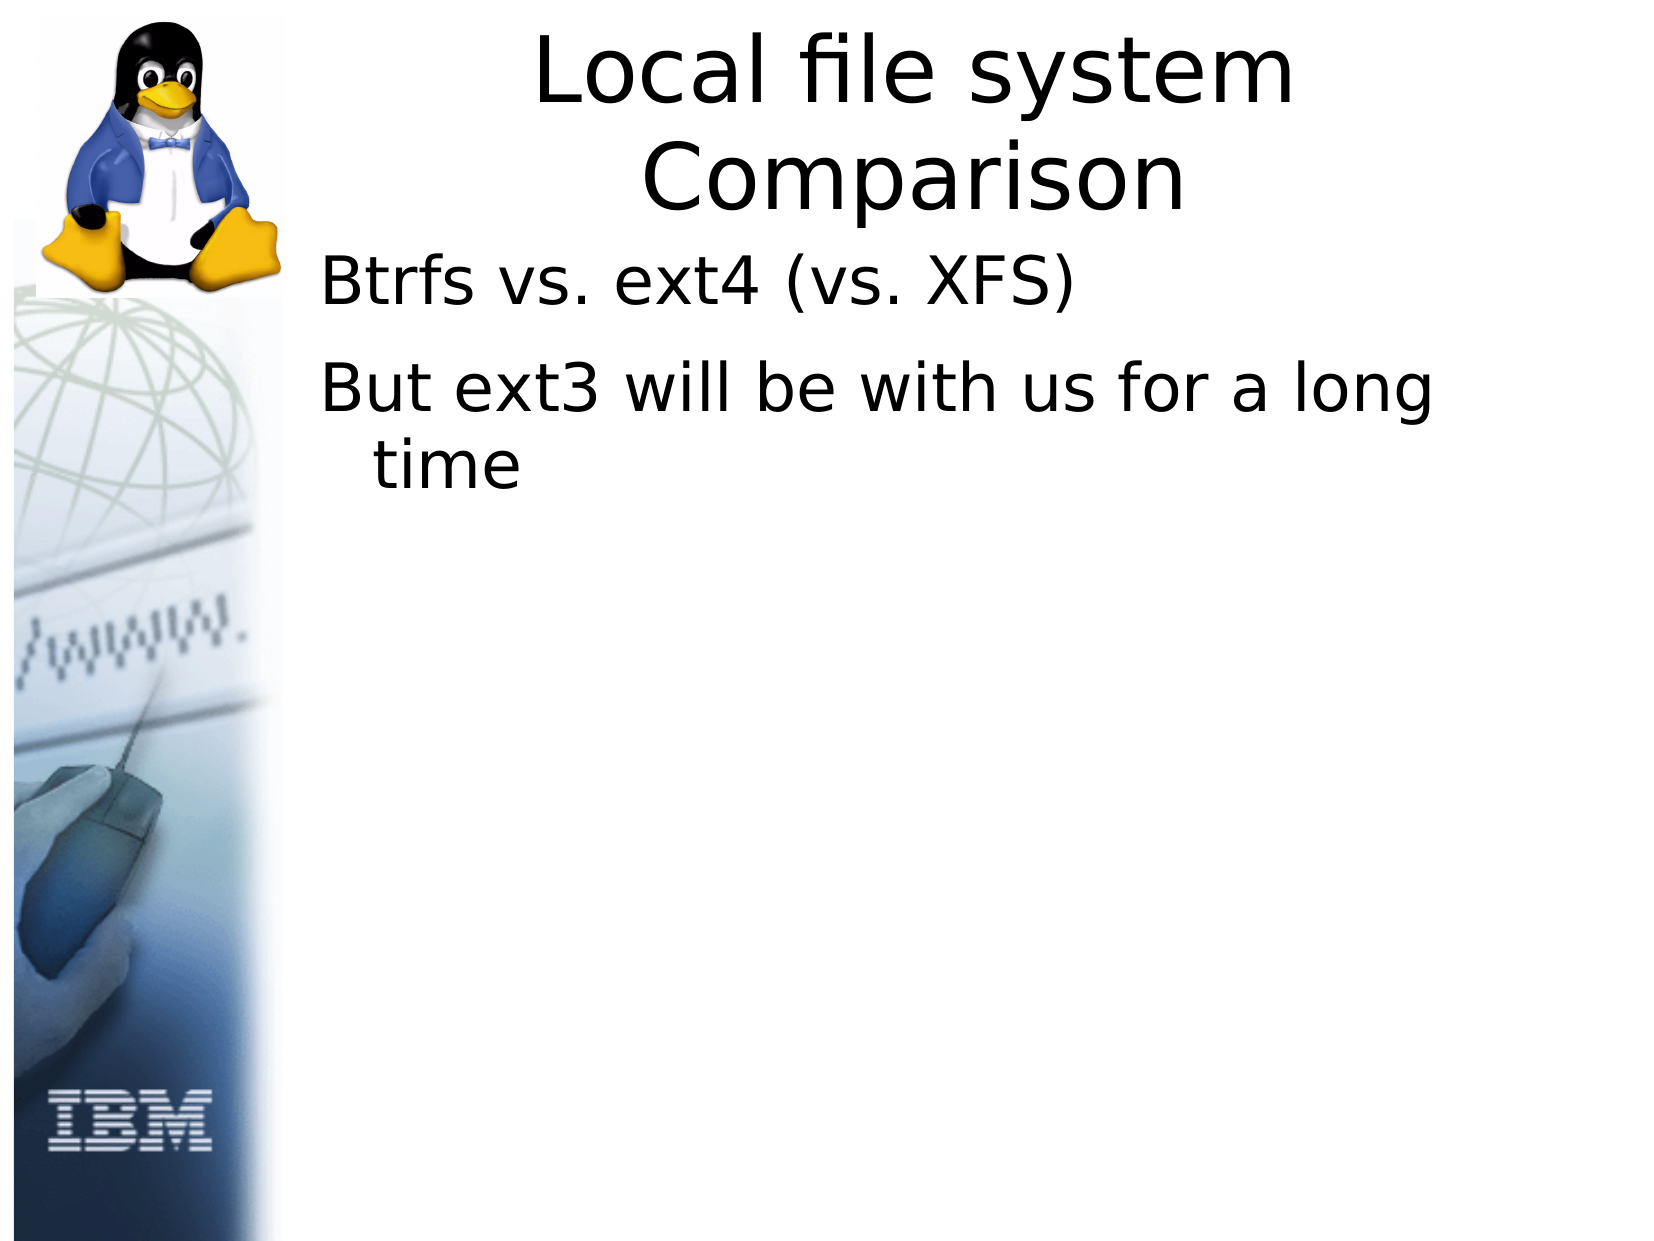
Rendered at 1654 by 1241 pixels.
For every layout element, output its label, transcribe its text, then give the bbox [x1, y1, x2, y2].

title Local file system Comparison [301, 17, 1528, 231]
list Btrfs vs. ext4 (vs. XFS) But ext3 will be with us for a long time [301, 243, 1520, 1182]
